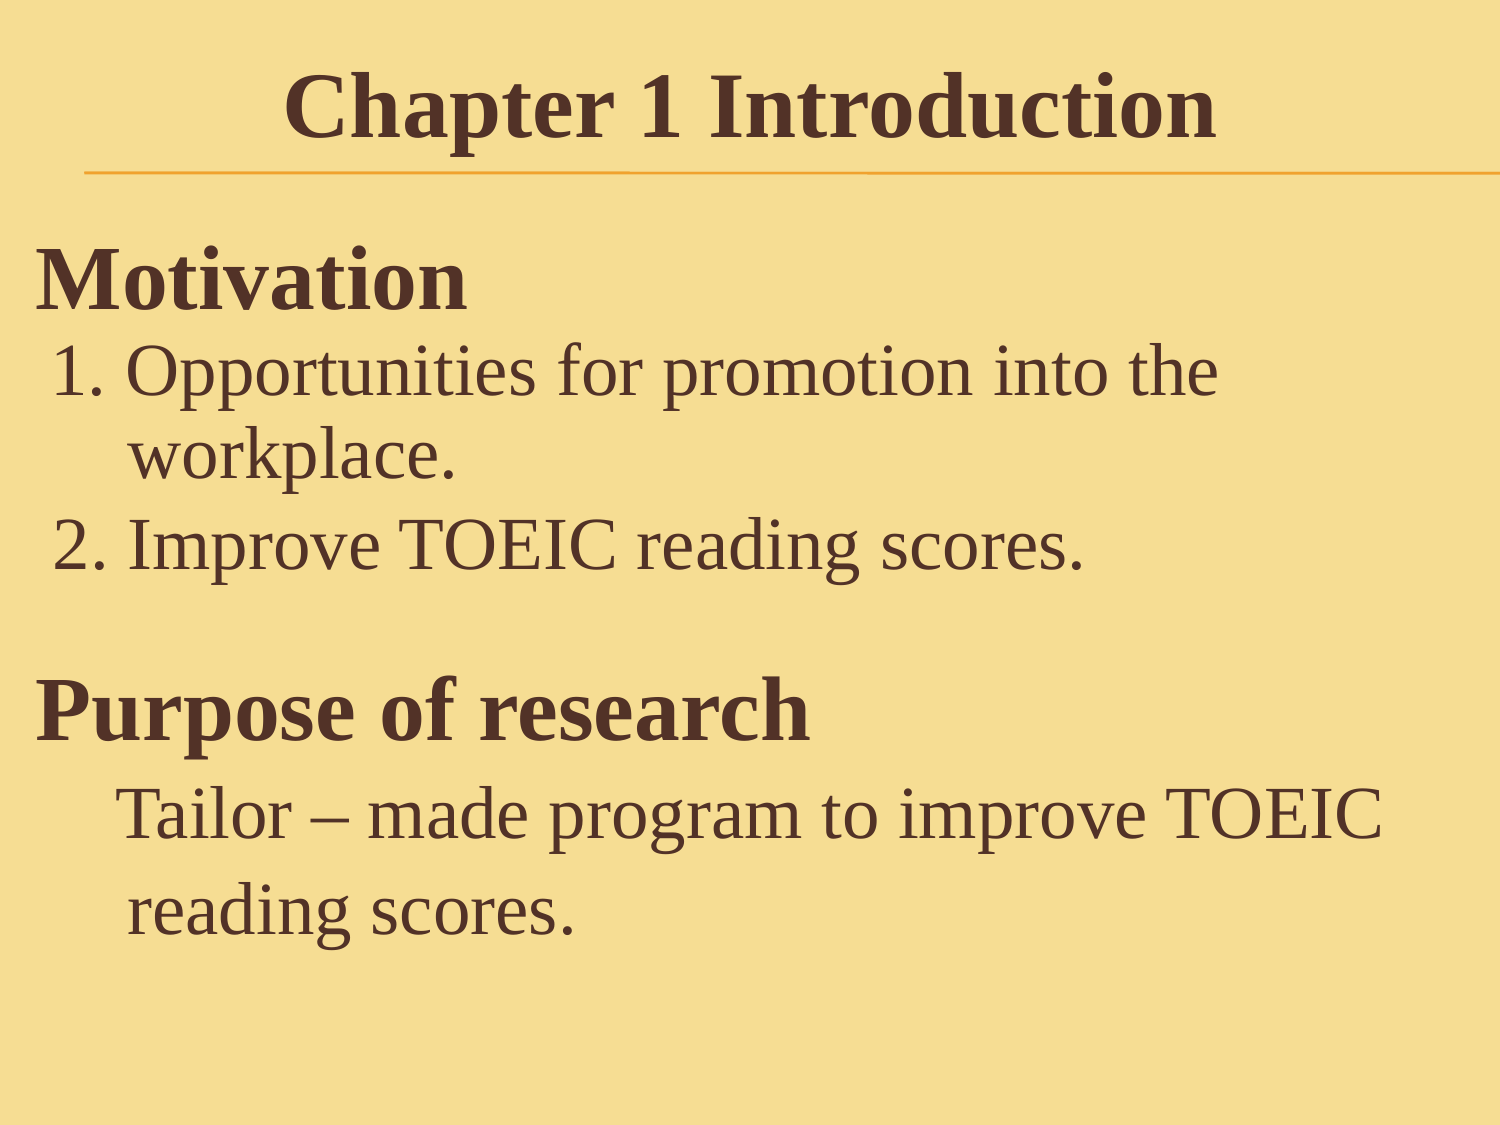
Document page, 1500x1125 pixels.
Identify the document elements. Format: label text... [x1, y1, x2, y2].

title Chapter 1 Introduction [0, 30, 1500, 169]
list Motivation 1. Opportunities for promotion into the workplace. 2. Improve TOEIC reading scores. Purpose of research Tailor – made program to improve TOEIC reading scores. [0, 184, 1500, 1125]
